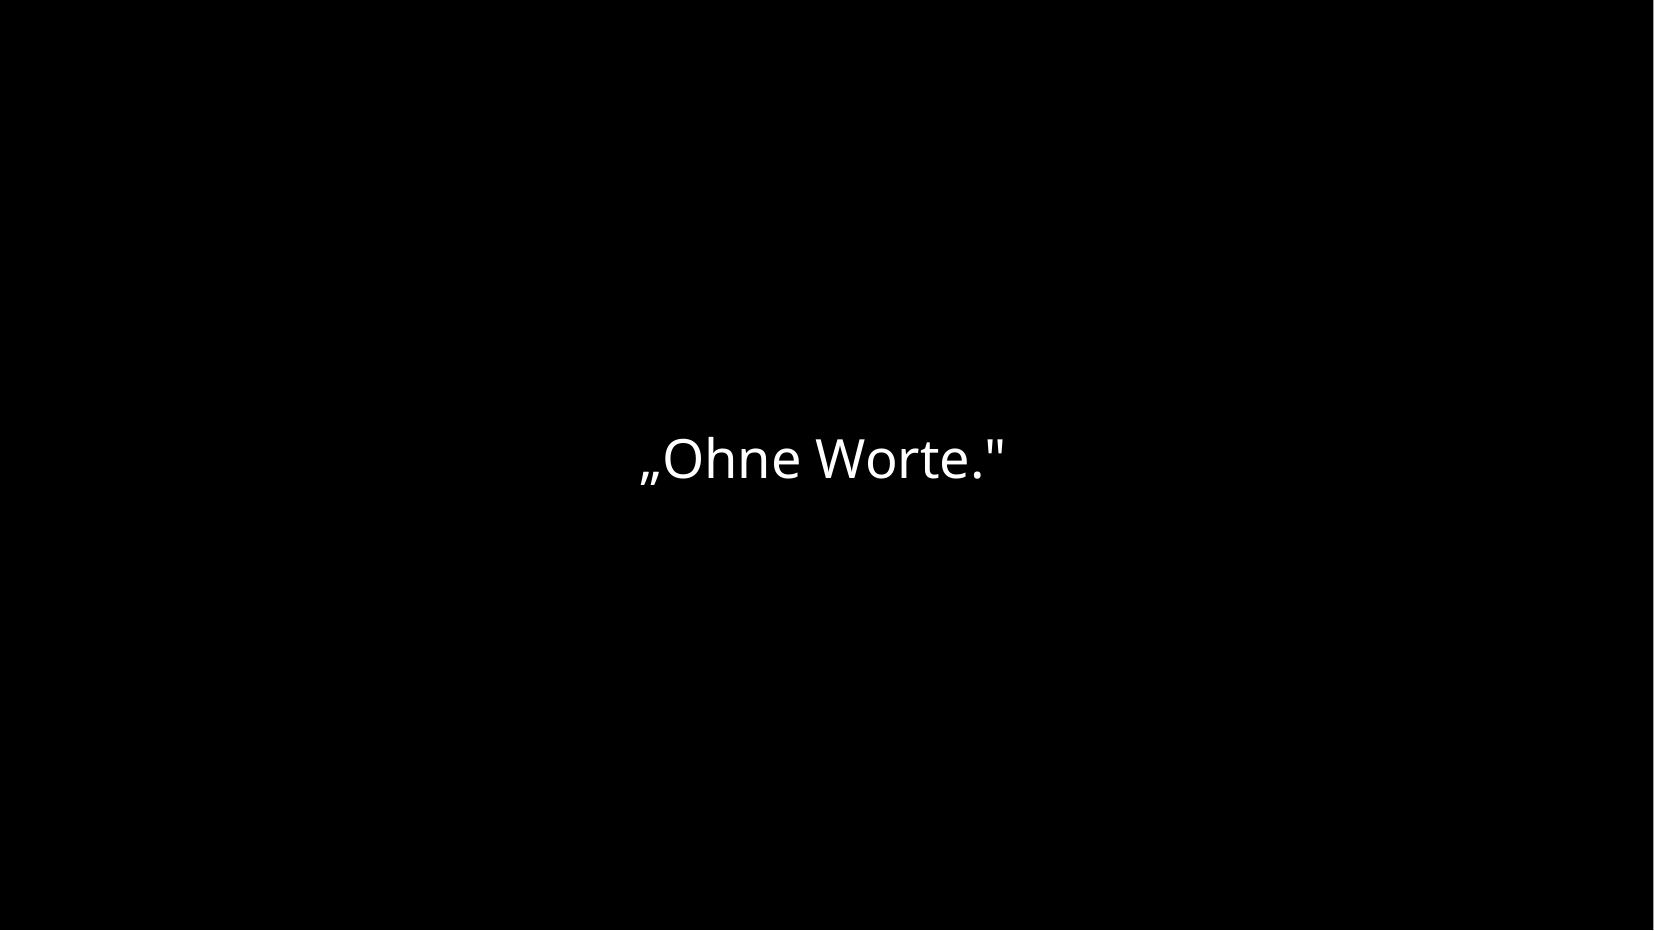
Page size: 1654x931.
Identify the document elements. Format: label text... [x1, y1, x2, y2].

text_box „Ohne Worte." [0, 413, 1654, 724]
